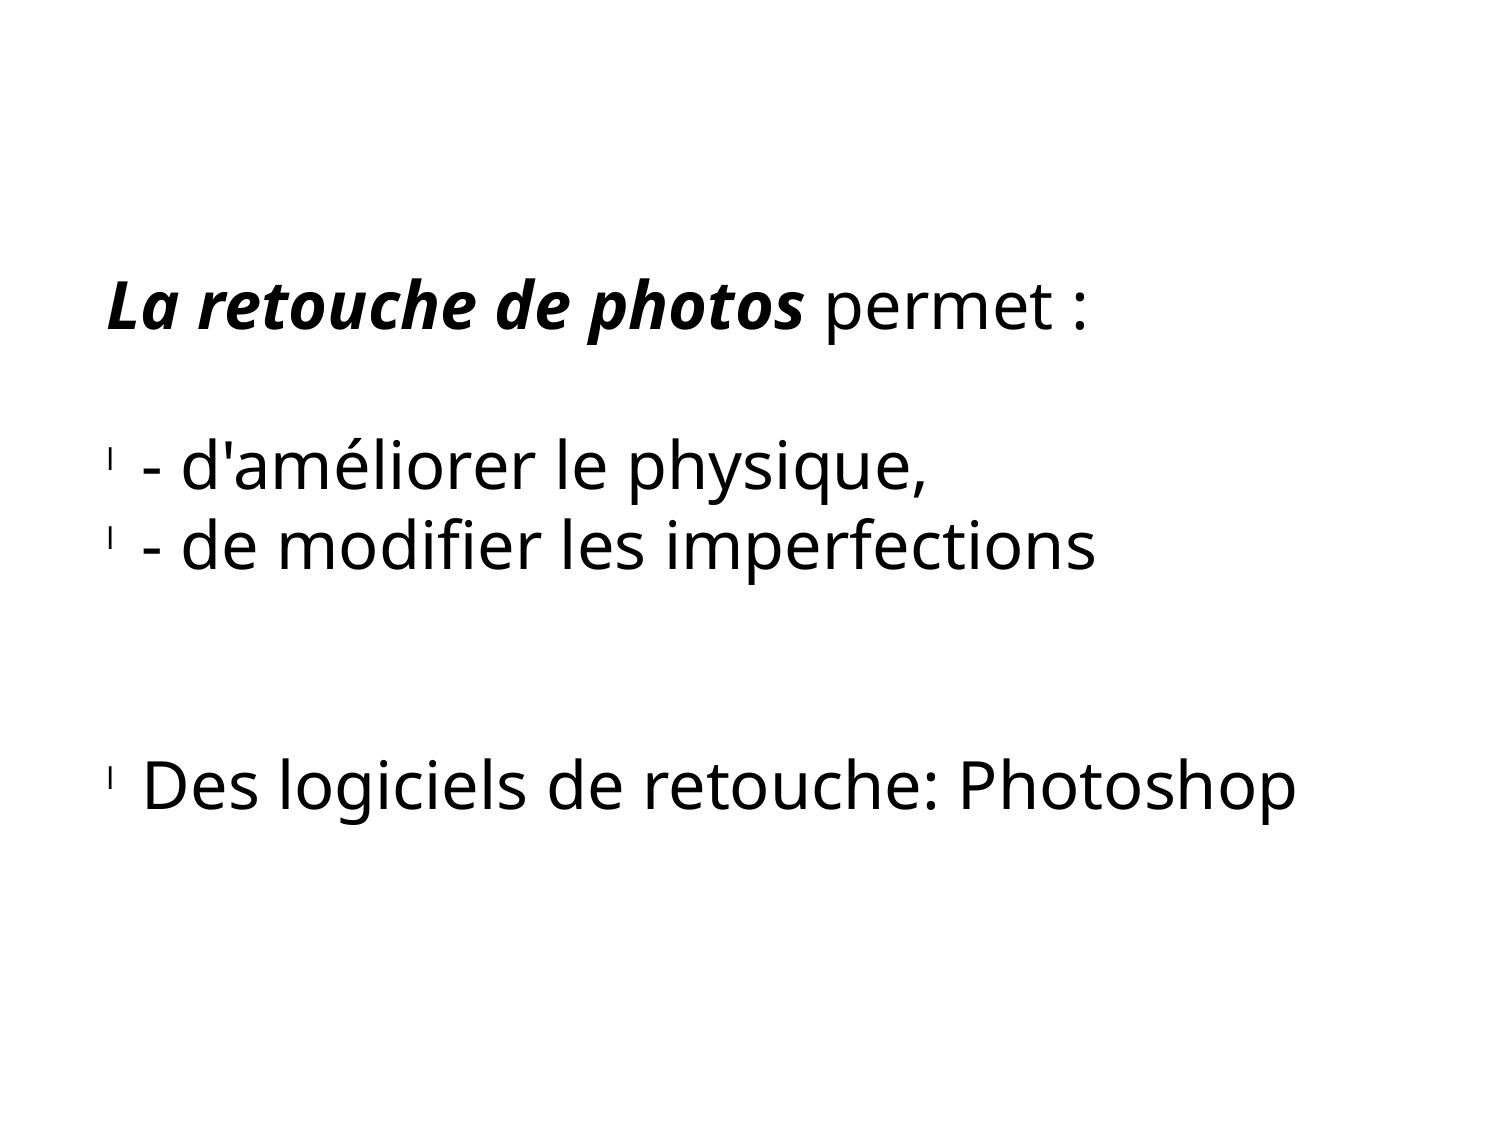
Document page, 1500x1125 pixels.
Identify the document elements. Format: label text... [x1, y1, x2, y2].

text_box La retouche de photos permet : - d'améliorer le physique, - de modifier les imperfections Des logiciels de retouche: Photoshop [106, 263, 1456, 916]
